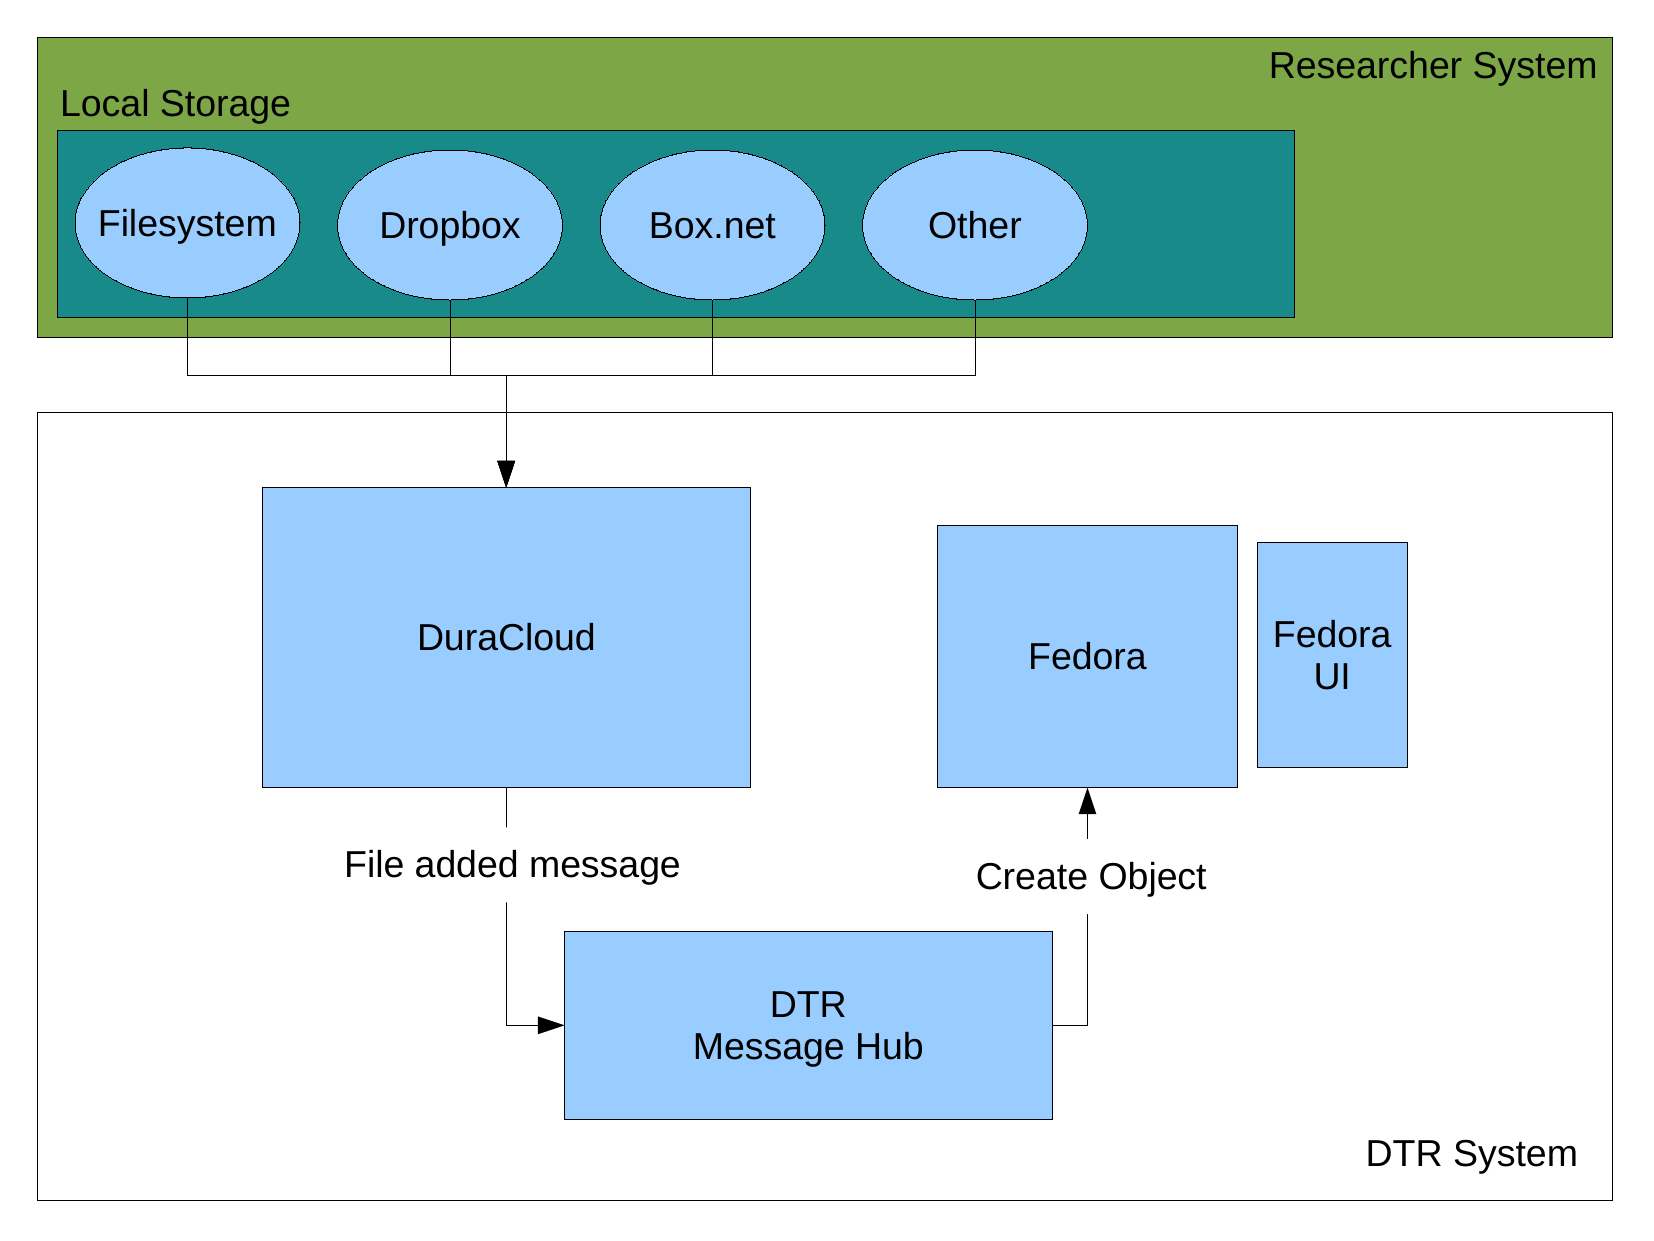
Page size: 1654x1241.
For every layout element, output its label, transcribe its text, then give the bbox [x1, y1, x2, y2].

text_box Other [862, 150, 1088, 301]
text_box Create Object [903, 839, 1279, 915]
text_box DuraCloud [262, 487, 751, 788]
text_box Filesystem [75, 147, 301, 298]
text_box [38, 38, 1613, 338]
text_box Box.net [600, 150, 826, 300]
text_box DTR System [1292, 1125, 1593, 1182]
text_box [37, 412, 1613, 1201]
text_box Researcher System [1125, 37, 1613, 95]
text_box File added message [325, 827, 701, 903]
text_box Dropbox [337, 150, 563, 301]
text_box Fedora UI [1257, 542, 1408, 768]
text_box Local Storage [45, 75, 306, 132]
text_box Fedora [937, 525, 1238, 788]
text_box DTR Message Hub [564, 931, 1053, 1120]
